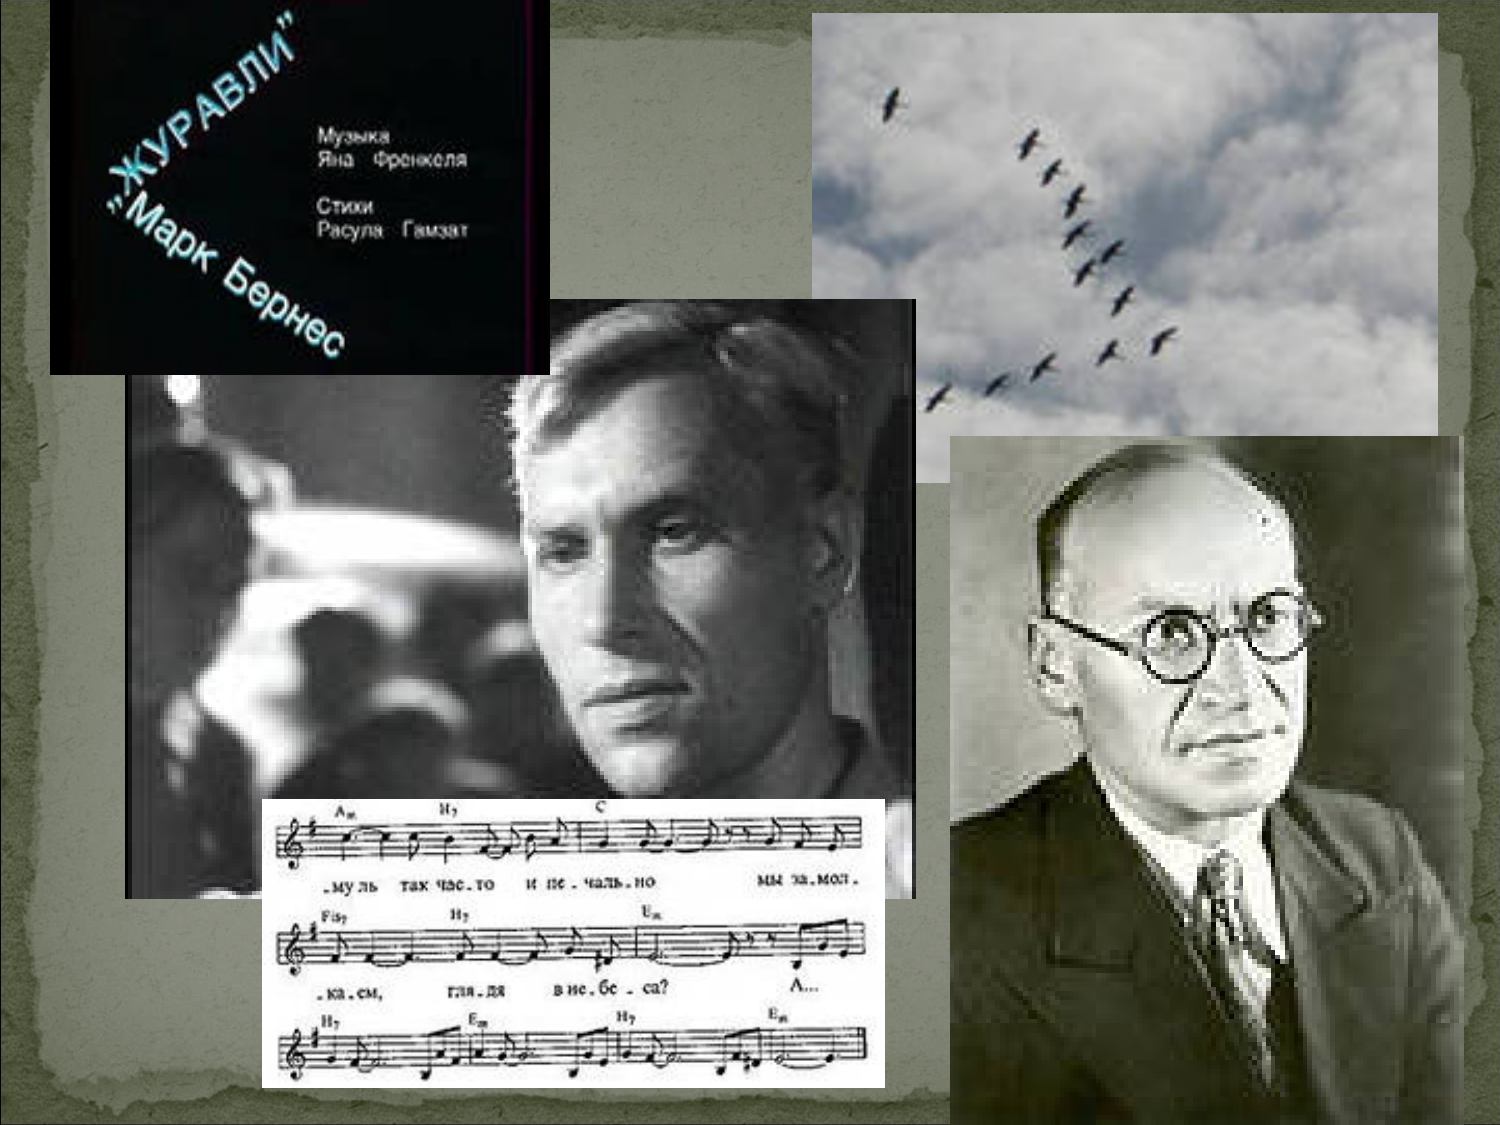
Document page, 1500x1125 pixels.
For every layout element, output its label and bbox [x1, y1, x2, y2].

picture [0, 0, 1500, 1125]
title [550, 24, 812, 225]
